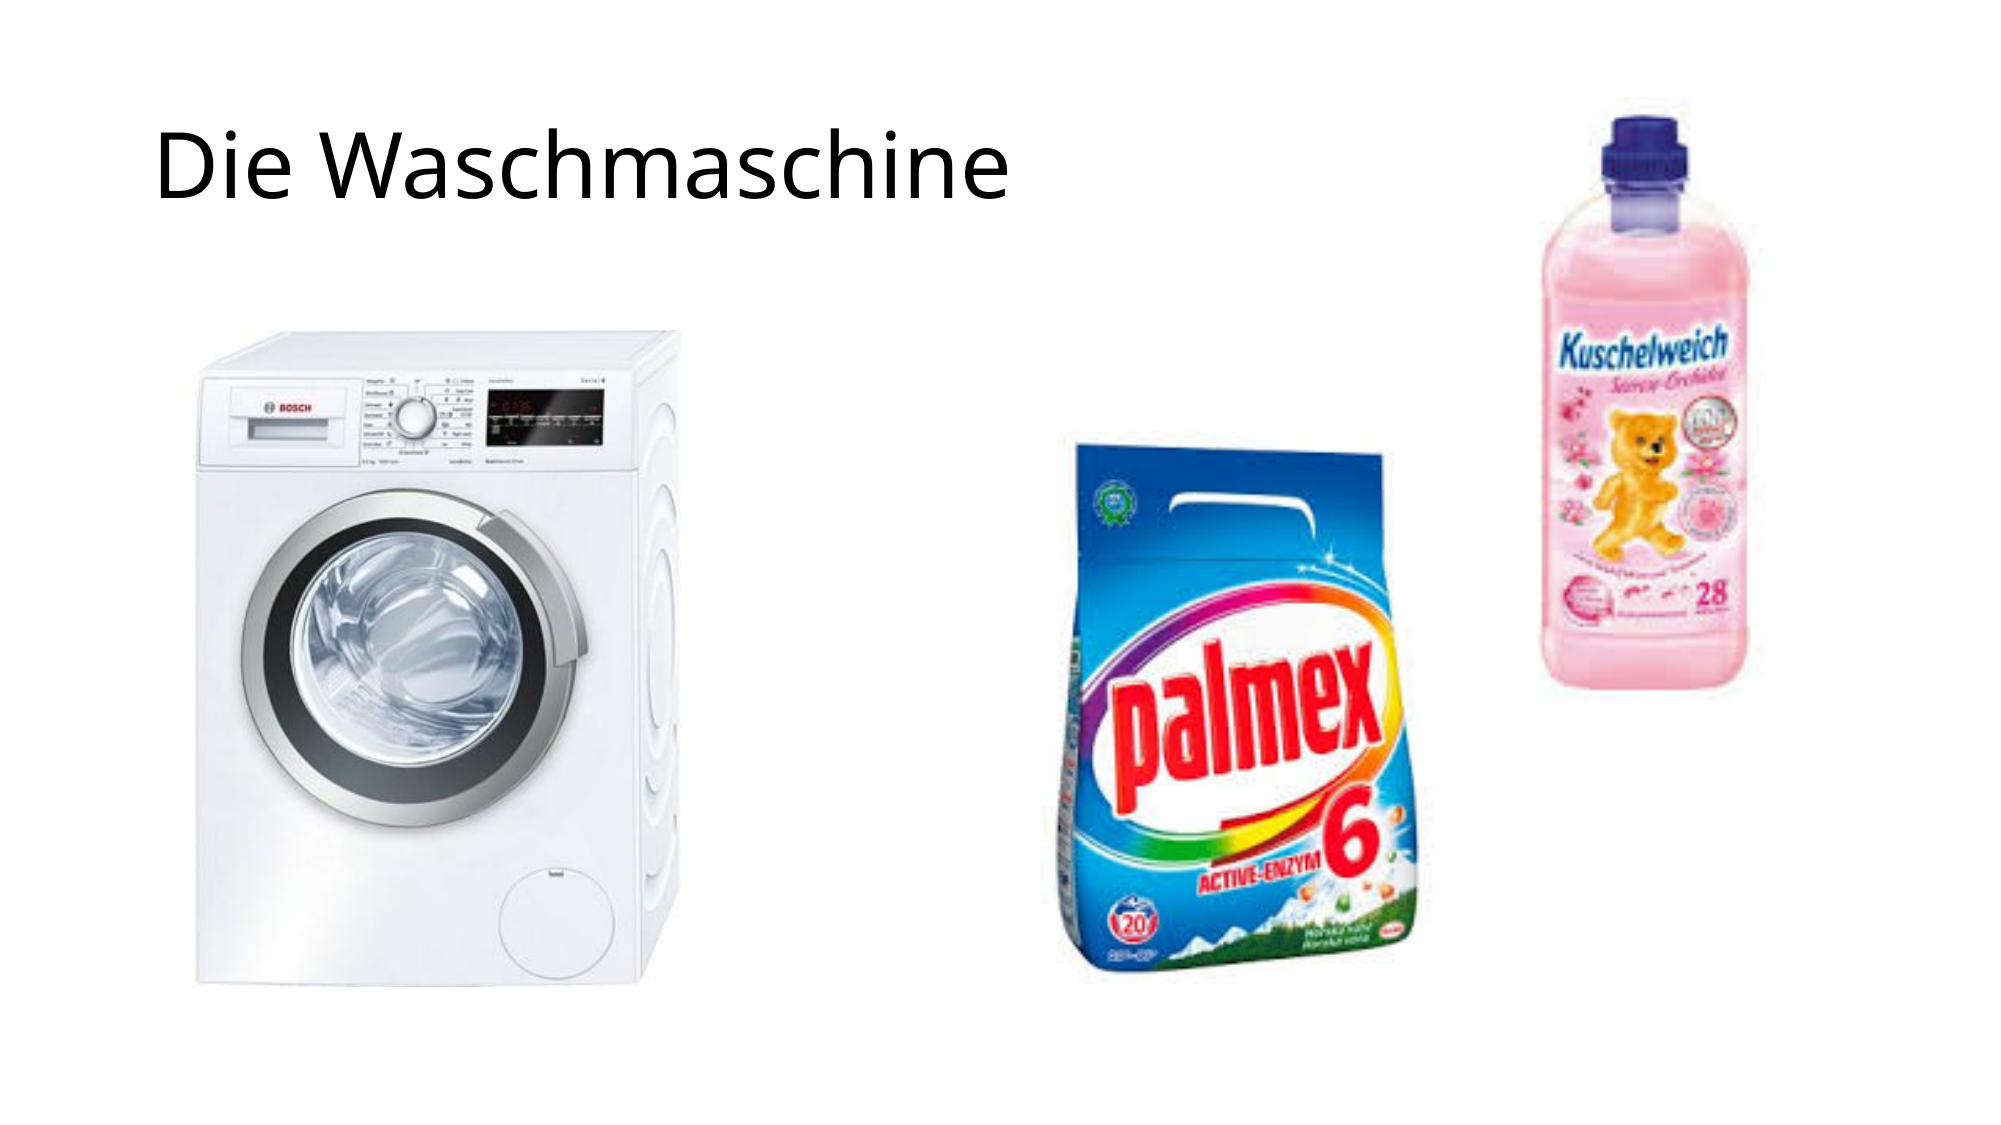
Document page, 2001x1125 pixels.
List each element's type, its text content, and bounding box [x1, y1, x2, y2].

picture [960, 97, 2000, 987]
picture [105, 330, 763, 987]
title Die Waschmaschine [137, 59, 1863, 278]
